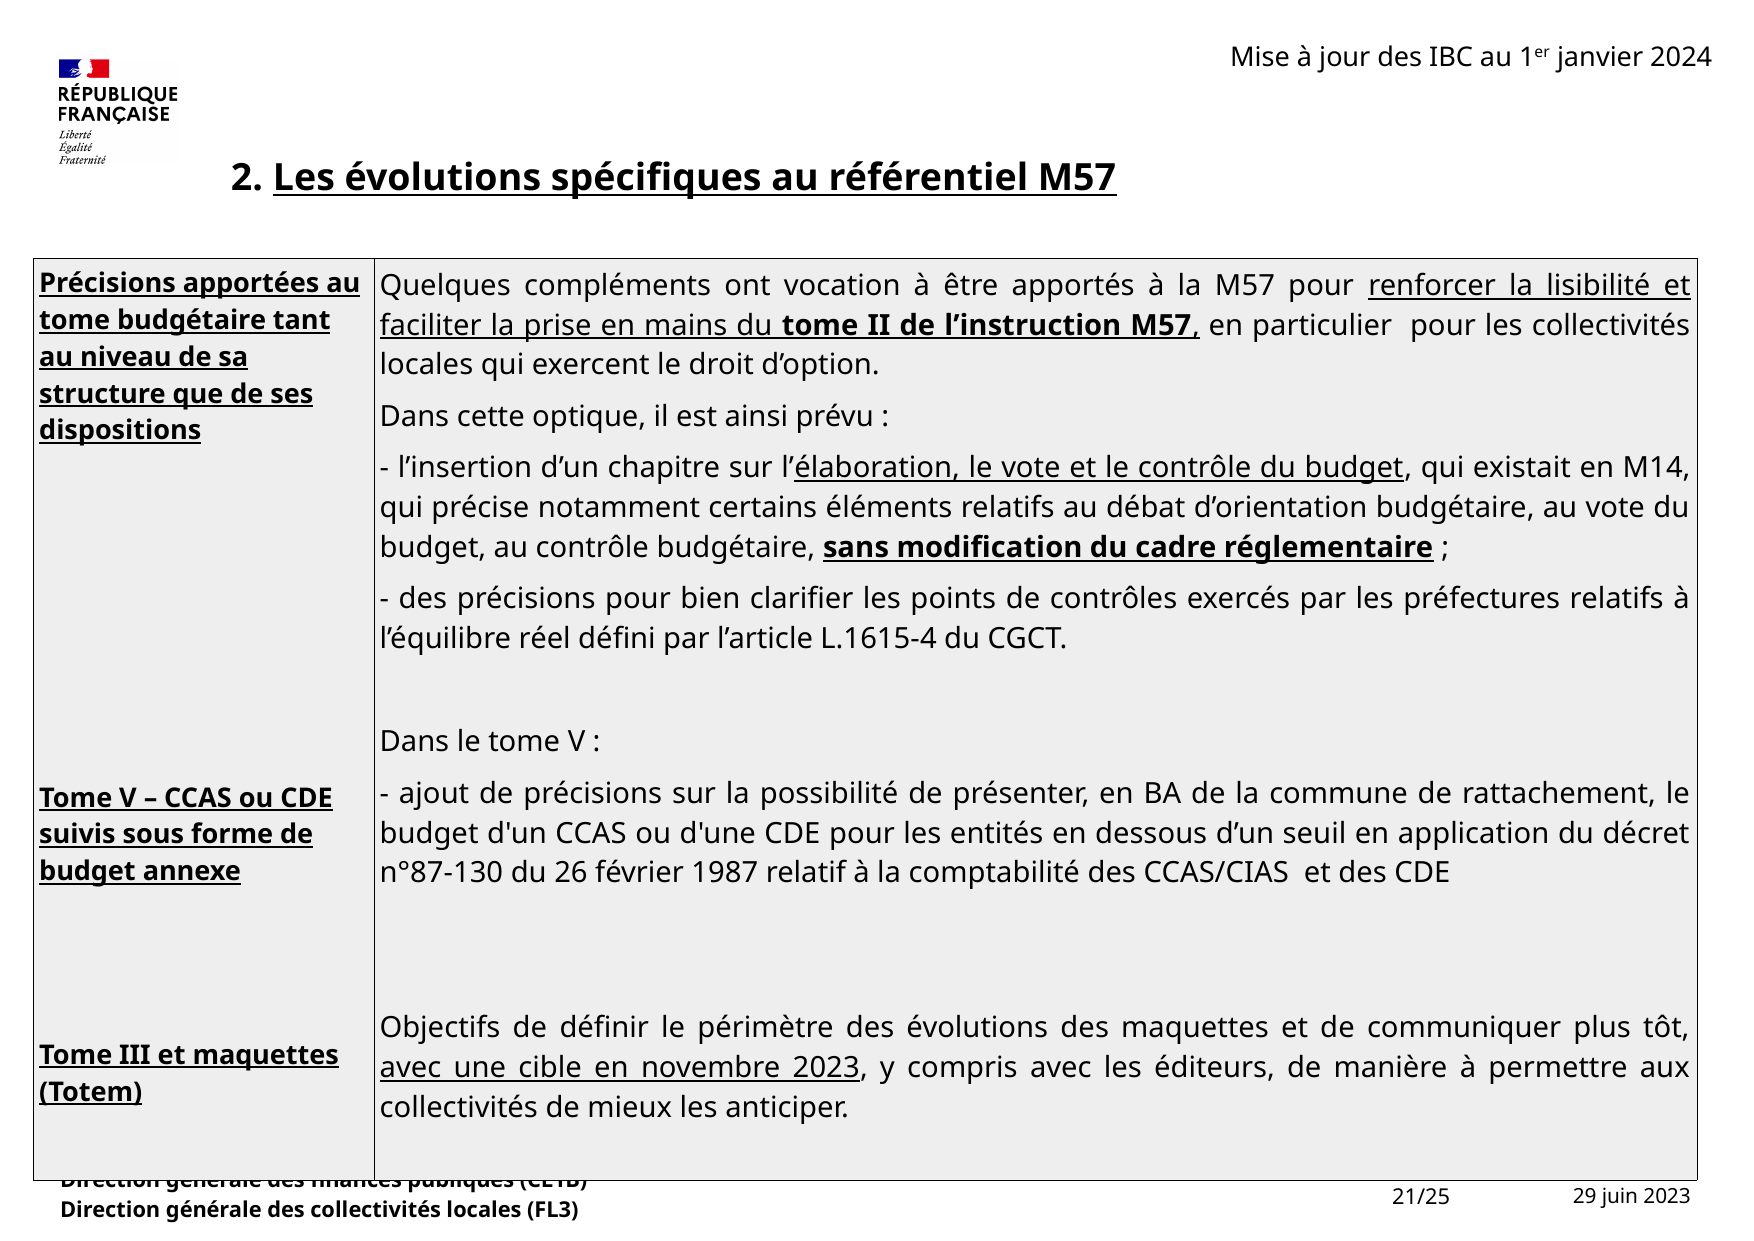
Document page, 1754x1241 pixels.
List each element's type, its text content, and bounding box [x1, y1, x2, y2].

picture [59, 59, 178, 164]
text_box Mise à jour des IBC au 1er janvier 2024 [210, 30, 1727, 79]
table_header Précisions apportées au tome budgétaire tant au niveau de sa structure que de ses dispositions Tome V – CCAS ou CDE suivis sous forme de budget annexe Tome III et maquettes (Totem) [34, 259, 374, 1180]
list 2. Les évolutions spécifiques au référentiel M57 [230, 150, 1526, 221]
table_header Quelques compléments ont vocation à être apportés à la M57 pour renforcer la lisibilité et faciliter la prise en mains du tome II de l’instruction M57, en particulier pour les collectivités locales qui exercent le droit d’option. Dans cette optique, il est ainsi prévu : - l’insertion d’un chapitre sur l’élaboration, le vote et le contrôle du budget, qui existait en M14, qui précise notamment certains éléments relatifs au débat d’orientation budgétaire, au vote du budget, au contrôle budgétaire, sans modification du cadre réglementaire ; - des précisions pour bien clarifier les points de contrôles exercés par les préfectures relatifs à l’équilibre réel défini par l’article L.1615-4 du CGCT. Dans le tome V : - ajout de précisions sur la possibilité de présenter, en BA de la commune de rattachement, le budget d'un CCAS ou d'une CDE pour les entités en dessous d’un seuil en application du décret n°87-130 du 26 février 1987 relatif à la comptabilité des CCAS/CIAS et des CDE Objectifs de définir le périmètre des évolutions des maquettes et de communiquer plus tôt, avec une cible en novembre 2023, y compris avec les éditeurs, de manière à permettre aux collectivités de mieux les anticiper. [375, 259, 1697, 1180]
